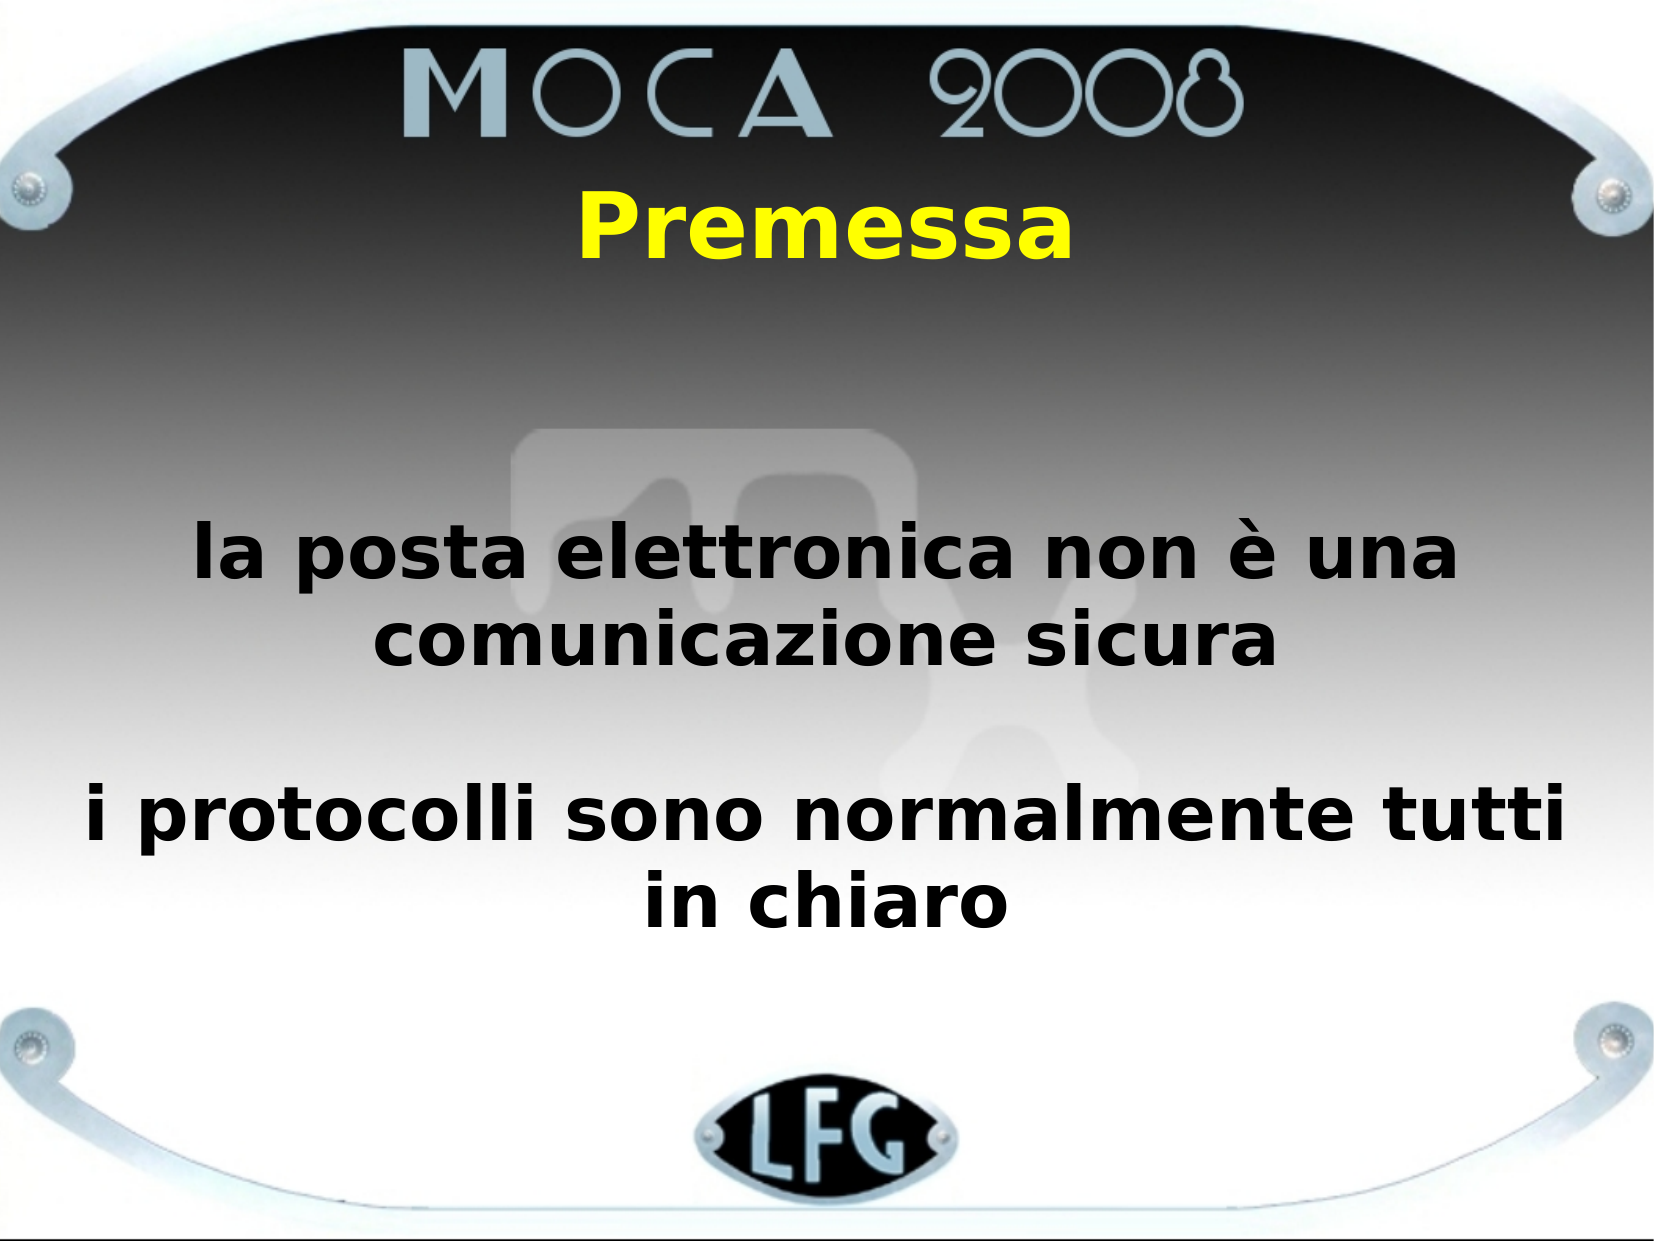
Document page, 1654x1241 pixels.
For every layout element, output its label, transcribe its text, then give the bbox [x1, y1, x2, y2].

picture [0, 0, 1654, 1241]
title Premessa [88, 157, 1577, 296]
subtitle la posta elettronica non è una comunicazione sicura i protocolli sono normalmente tutti in chiaro [82, 508, 1571, 946]
